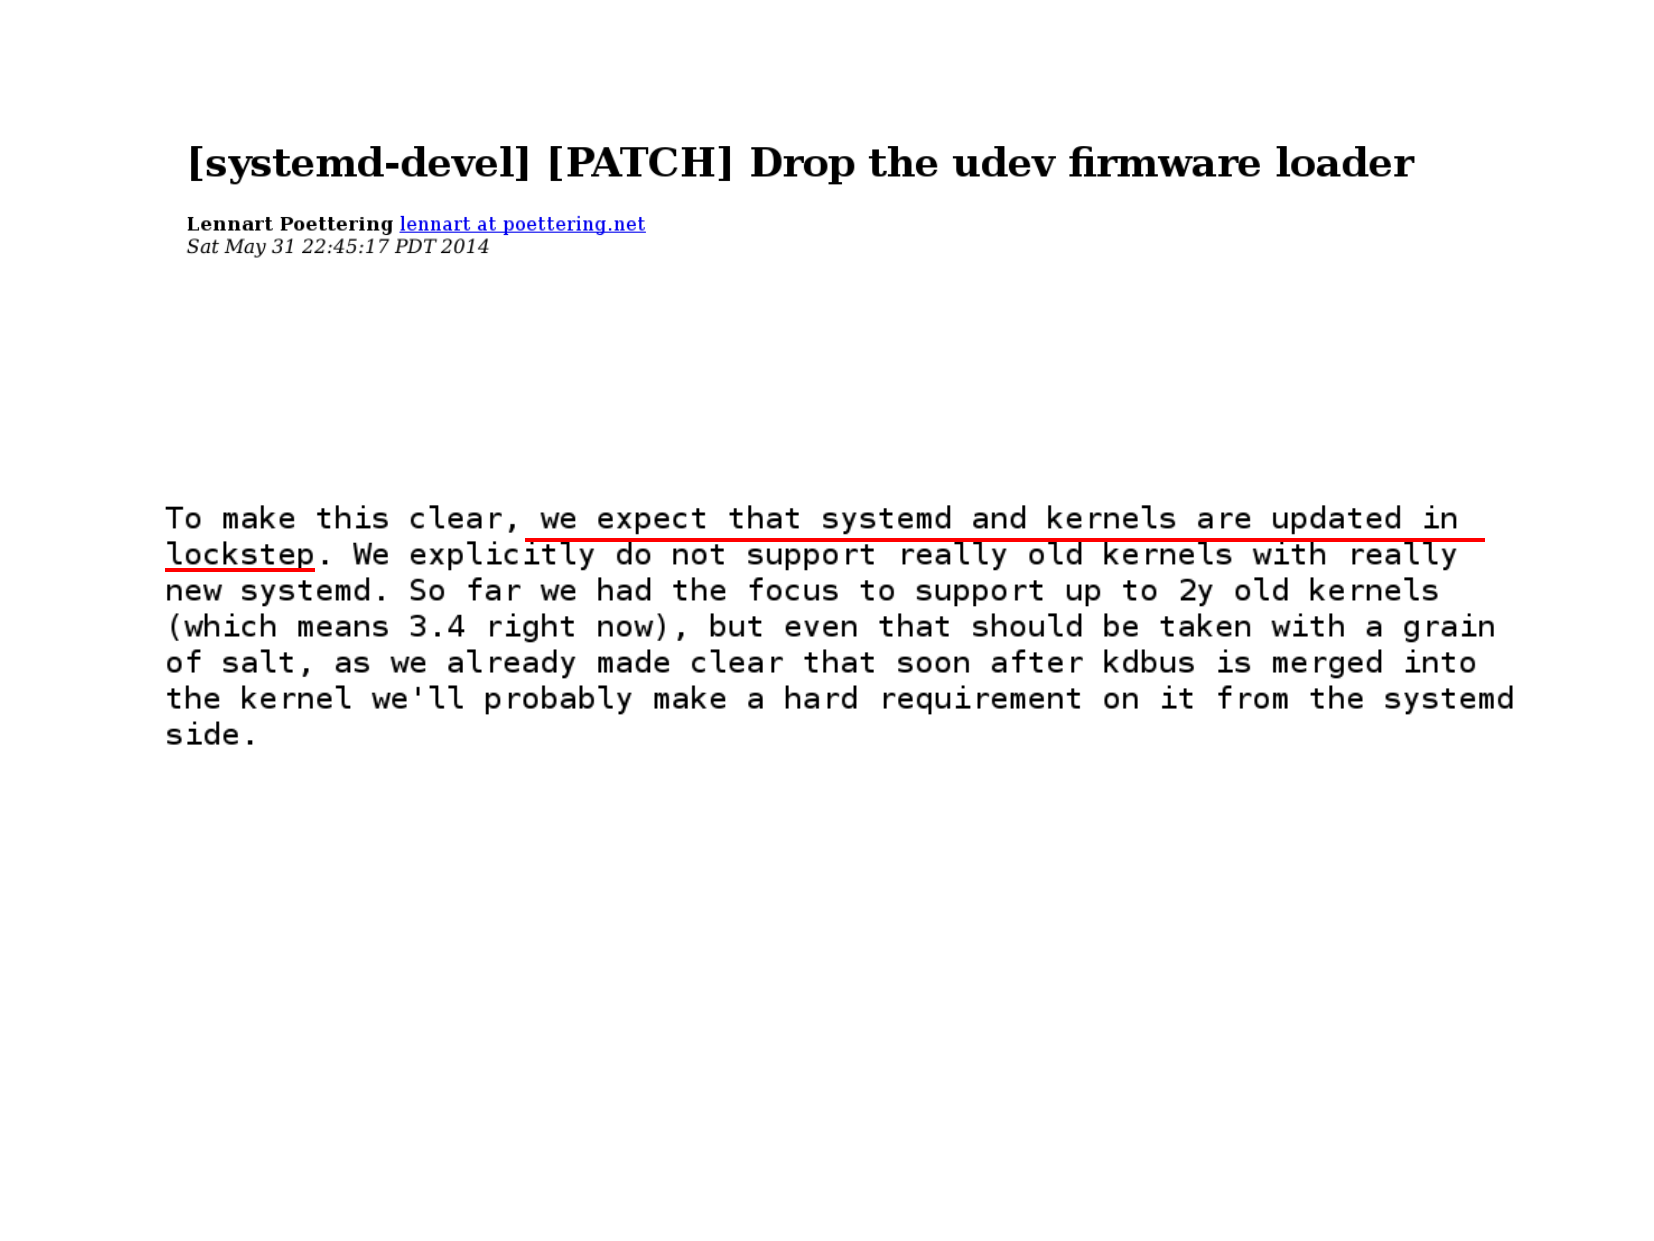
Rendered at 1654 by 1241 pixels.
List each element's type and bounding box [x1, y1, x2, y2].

picture [153, 494, 1654, 766]
picture [180, 136, 1531, 271]
